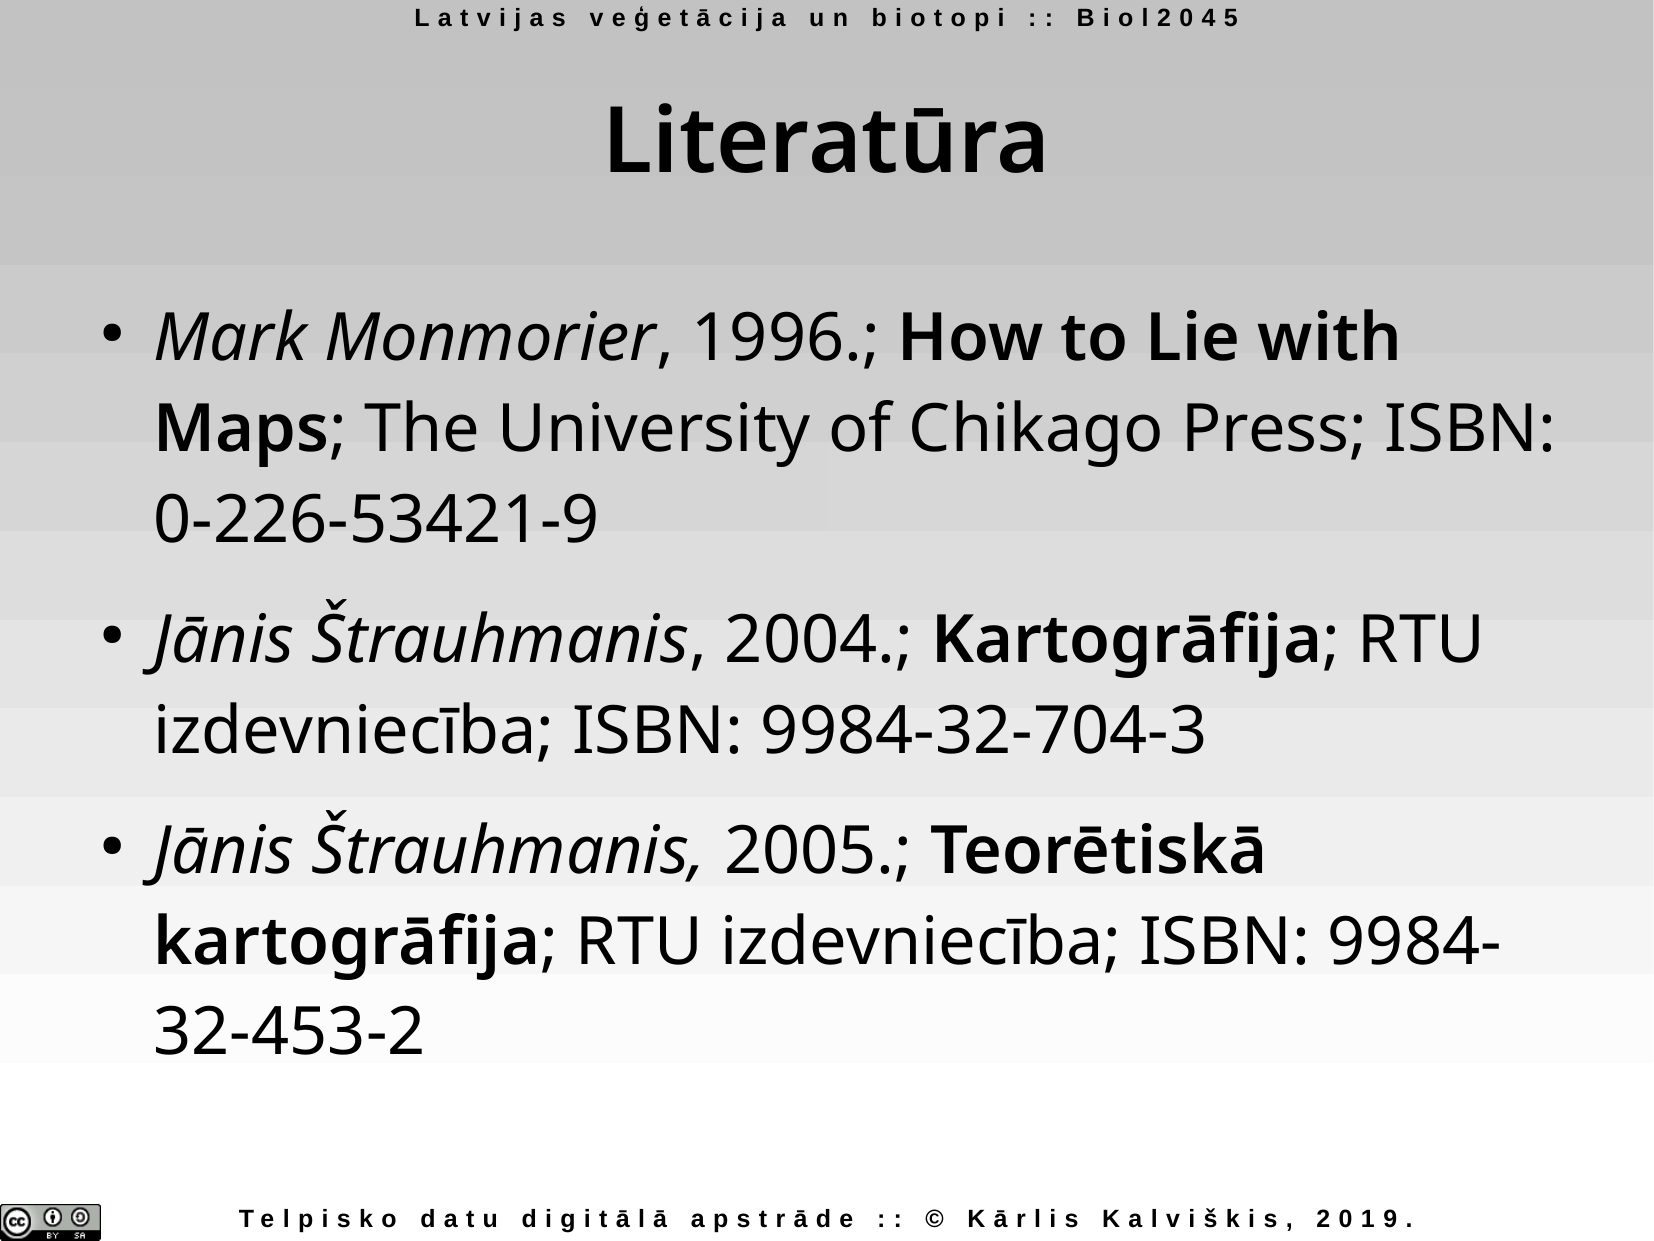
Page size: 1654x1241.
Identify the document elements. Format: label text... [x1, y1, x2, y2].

title Literatūra [29, 49, 1625, 296]
picture [0, 0, 1654, 1241]
list Mark Monmorier, 1996.; How to Lie with Maps; The University of Chikago Press; ISBN: 0-226-53421-9 Jānis Štrauhmanis, 2004.; Kartogrāfija; RTU izdevniecība; ISBN: 9984-32-704-3 Jānis Štrauhmanis, 2005.; Teorētiskā kartogrāfija; RTU izdevniecība; ISBN: 9984-32-453-2 [82, 289, 1571, 1113]
